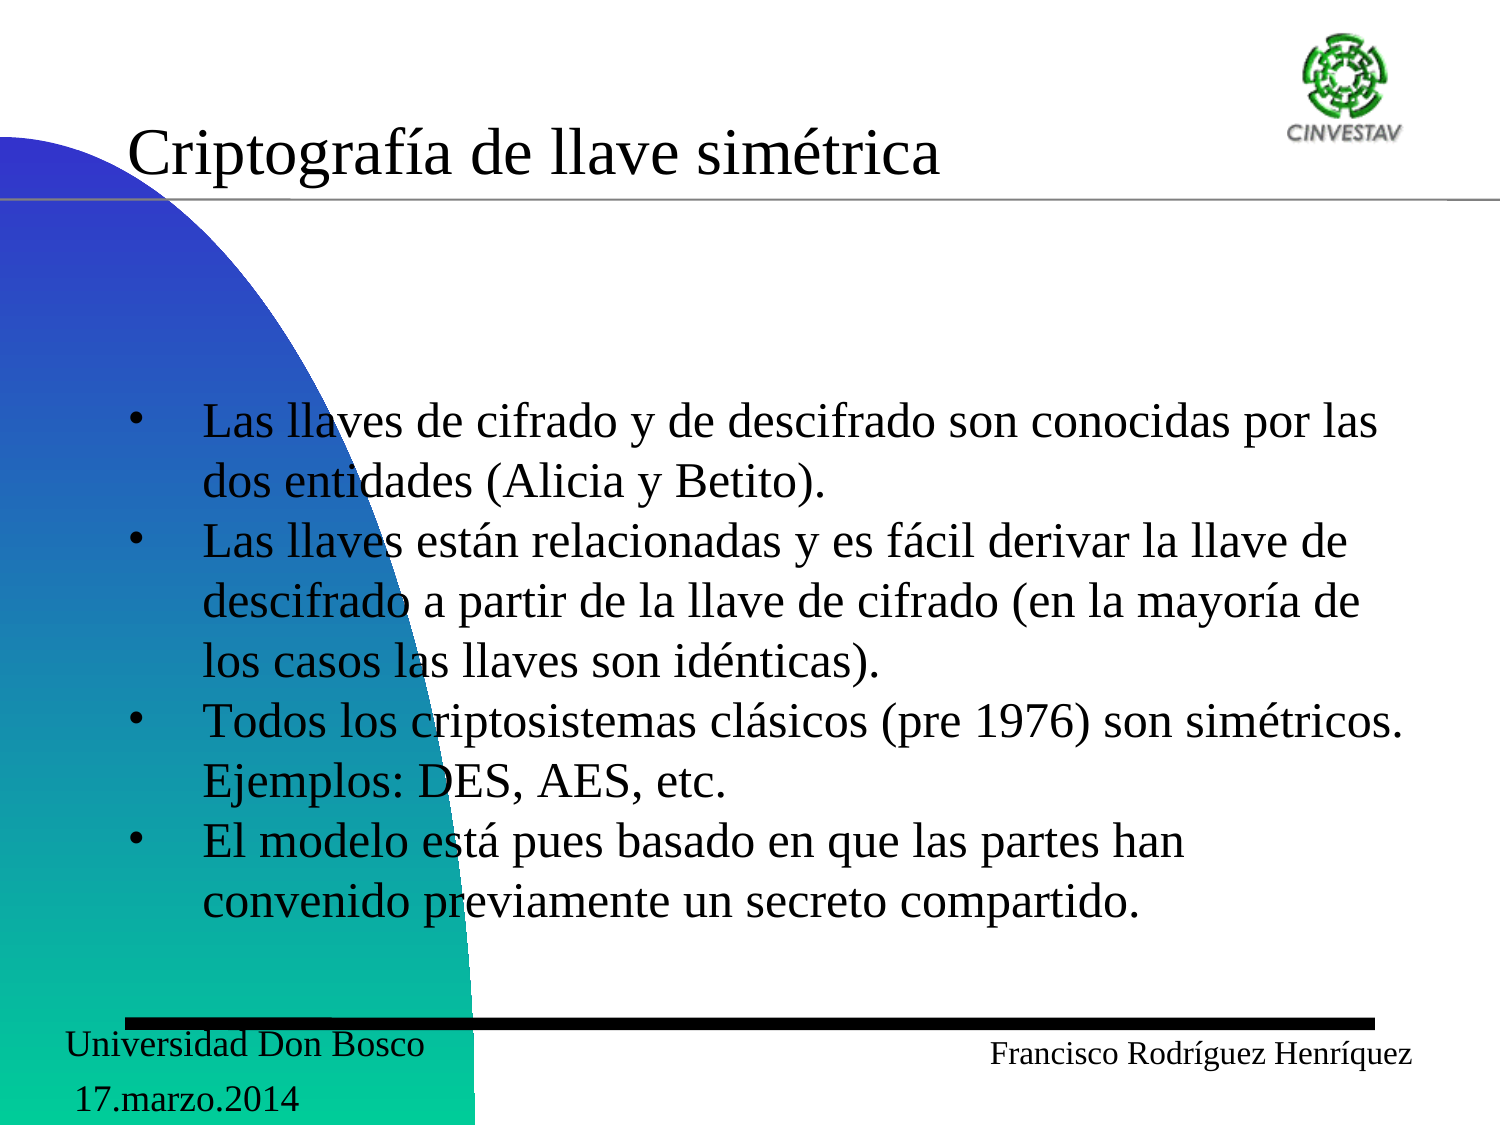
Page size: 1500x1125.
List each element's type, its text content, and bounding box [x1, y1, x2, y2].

text_box Criptografía de llave simétrica Las llaves de cifrado y de descifrado son conocidas por las dos entidades (Alicia y Betito). Las llaves están relacionadas y es fácil derivar la llave de descifrado a partir de la llave de cifrado (en la mayoría de los casos las llaves son idénticas). Todos los criptosistemas clásicos (pre 1976) son simétricos. Ejemplos: DES, AES, etc. El modelo está pues basado en que las partes han convenido previamente un secreto compartido. [112, 99, 1421, 936]
